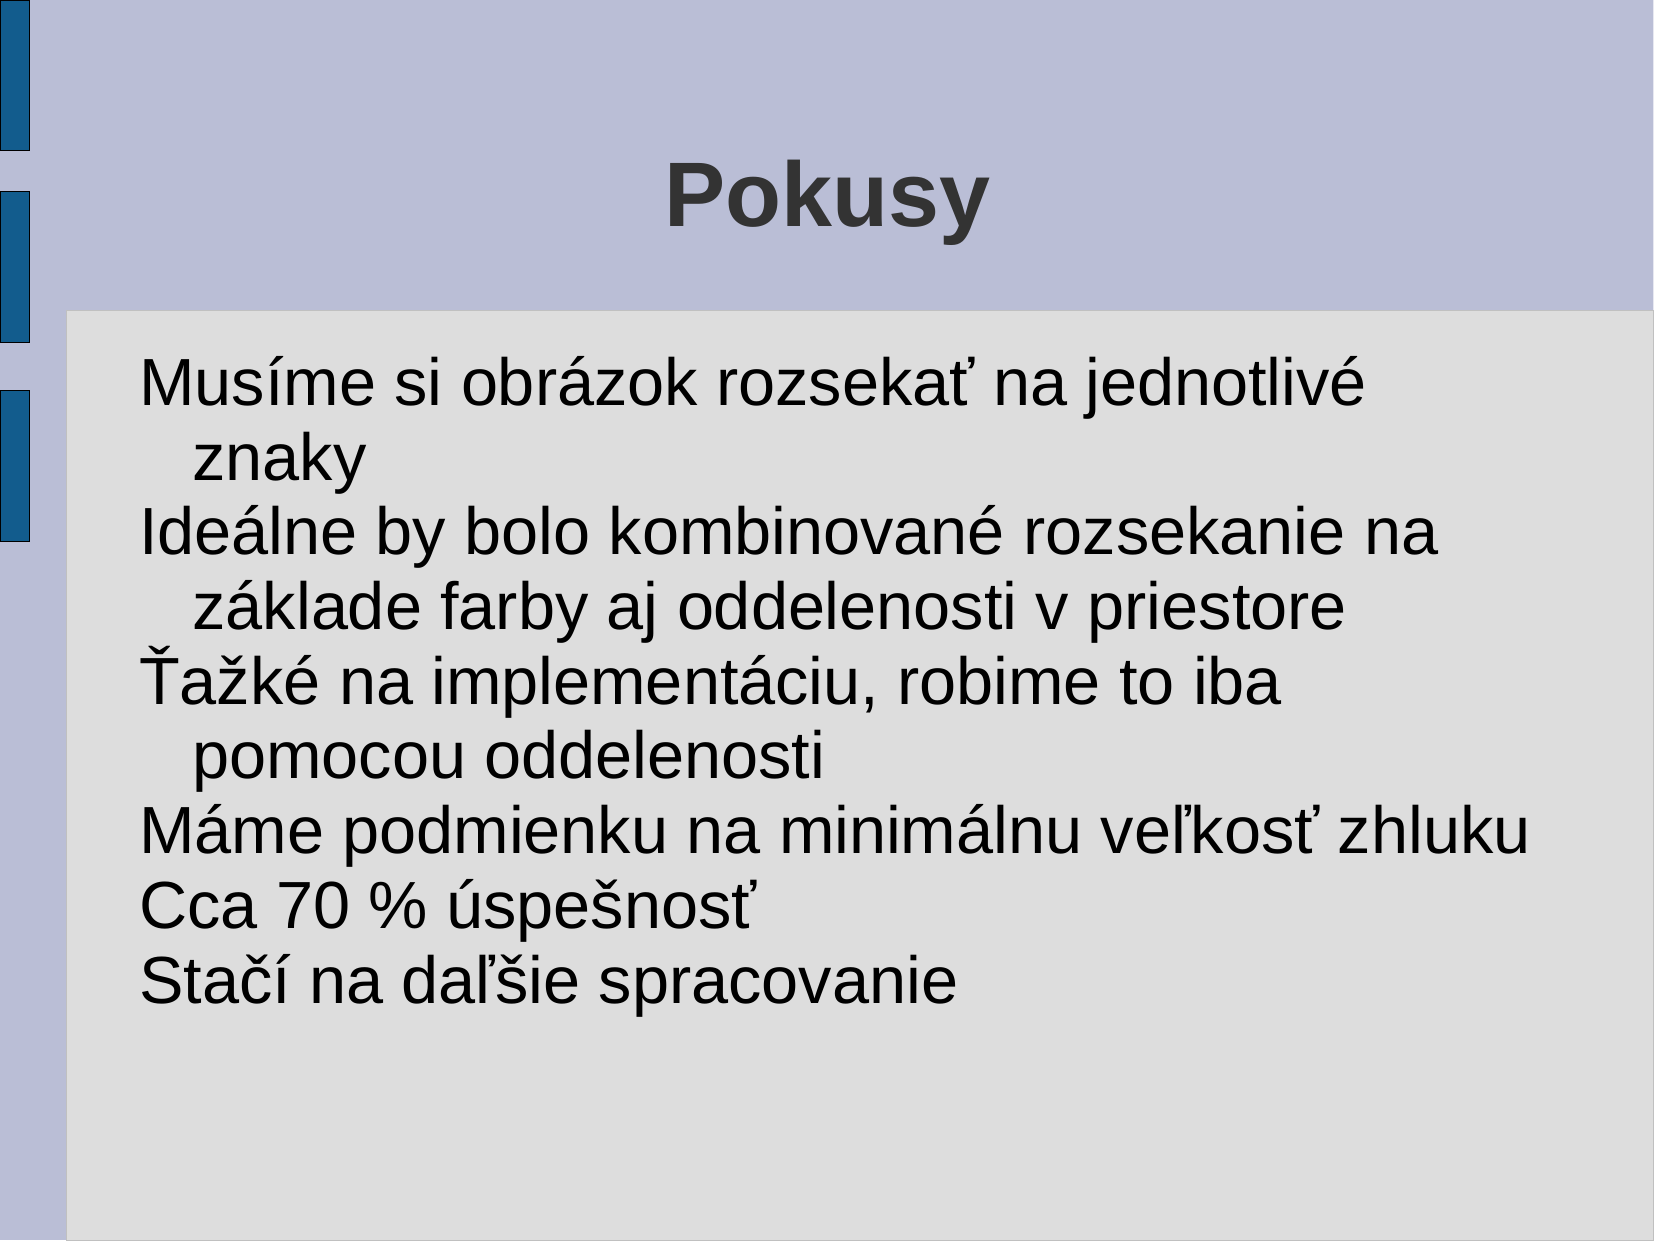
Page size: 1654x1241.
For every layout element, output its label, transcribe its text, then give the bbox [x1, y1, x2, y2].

list Musíme si obrázok rozsekať na jednotlivé znaky Ideálne by bolo kombinované rozsekanie na základe farby aj oddelenosti v priestore Ťažké na implementáciu, robime to iba pomocou oddelenosti Máme podmienku na minimálnu veľkosť zhluku Cca 70 % úspešnosť Stačí na daľšie spracovanie [121, 344, 1534, 1127]
title Pokusy [121, 91, 1534, 299]
